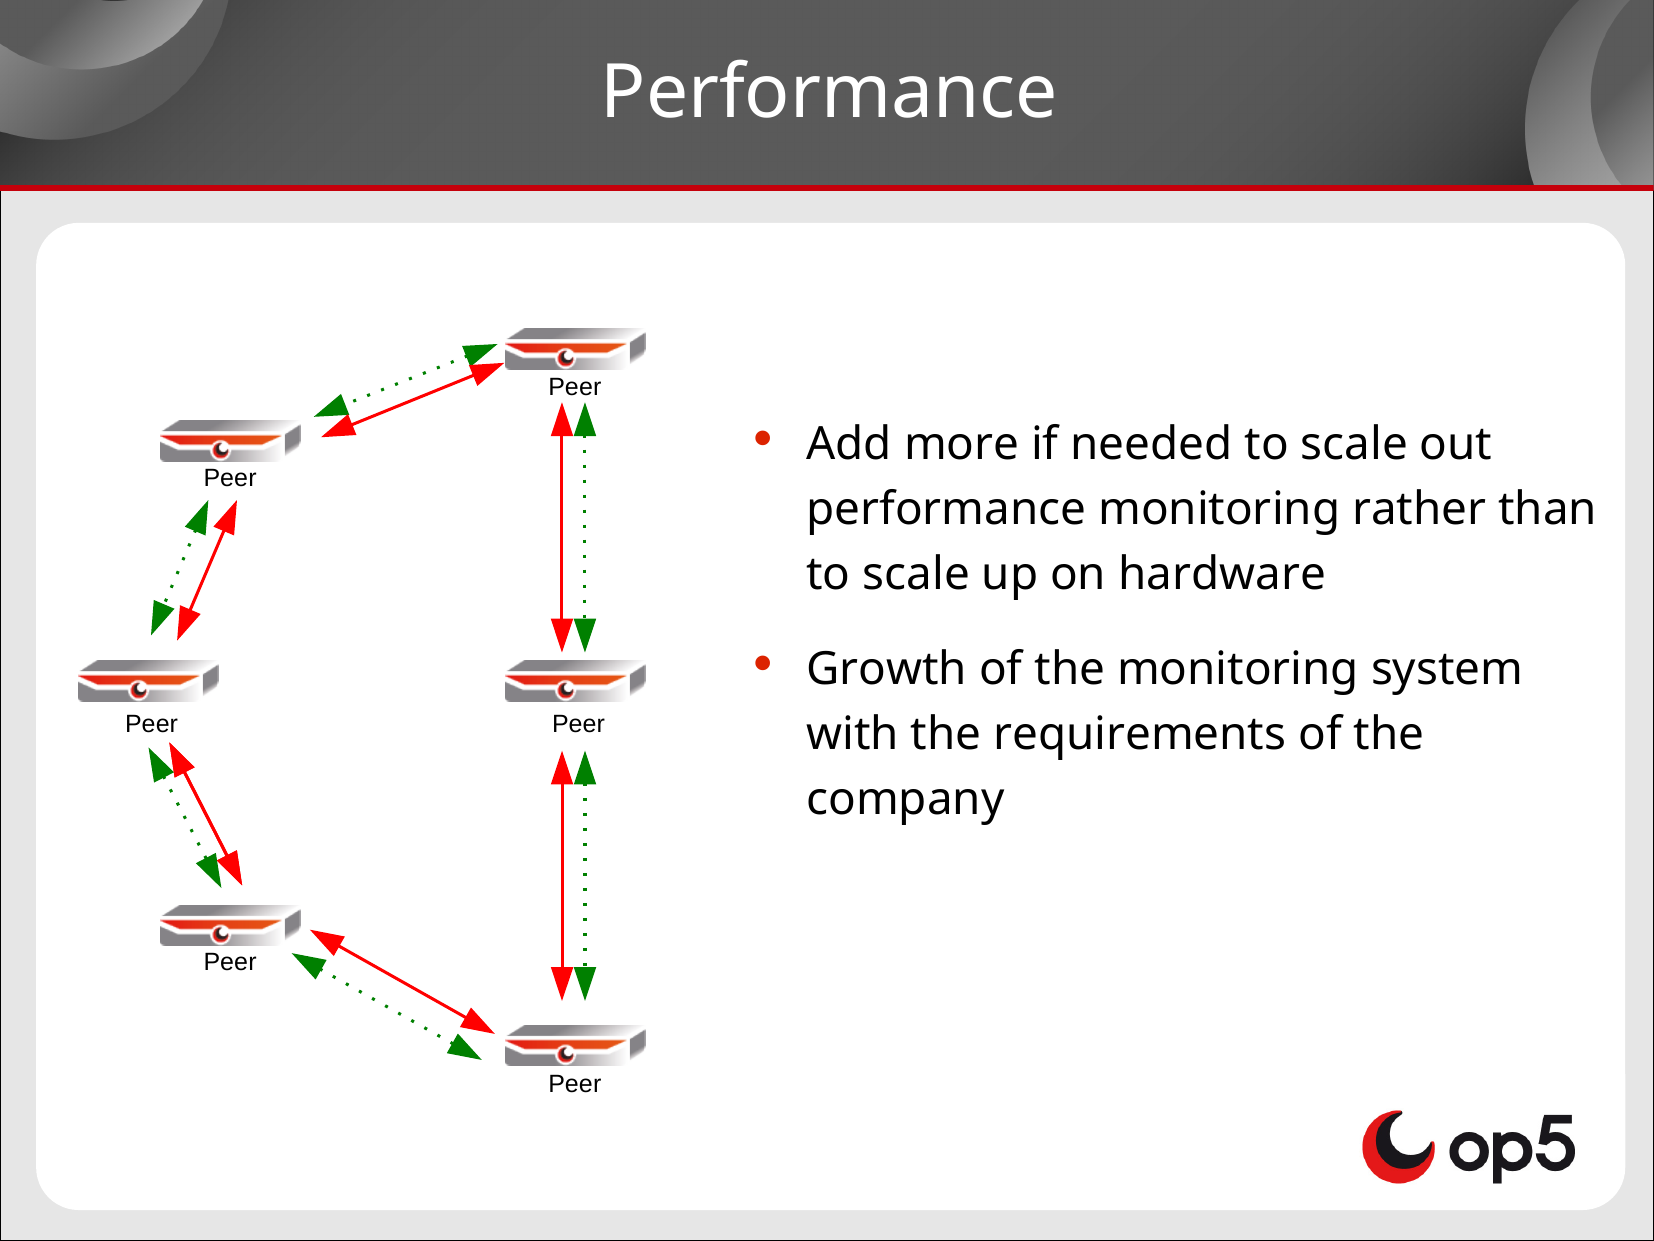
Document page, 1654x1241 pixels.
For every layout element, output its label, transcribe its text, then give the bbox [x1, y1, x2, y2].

text_box Peer [533, 1062, 626, 1110]
title Performance [88, 0, 1571, 175]
picture [505, 1025, 646, 1067]
picture [160, 905, 301, 946]
picture [160, 420, 301, 462]
list Add more if needed to scale out performance monitoring rather than to scale up on hardware Growth of the monitoring system with the requirements of the company [735, 408, 1619, 769]
picture [78, 660, 219, 702]
picture [1350, 1103, 1587, 1191]
text_box Peer [537, 702, 630, 750]
text_box Peer [533, 365, 626, 413]
picture [0, 0, 1654, 185]
text_box Peer [188, 940, 282, 988]
text_box Peer [110, 702, 203, 750]
text_box Peer [188, 455, 282, 504]
picture [505, 328, 646, 370]
picture [505, 660, 646, 702]
